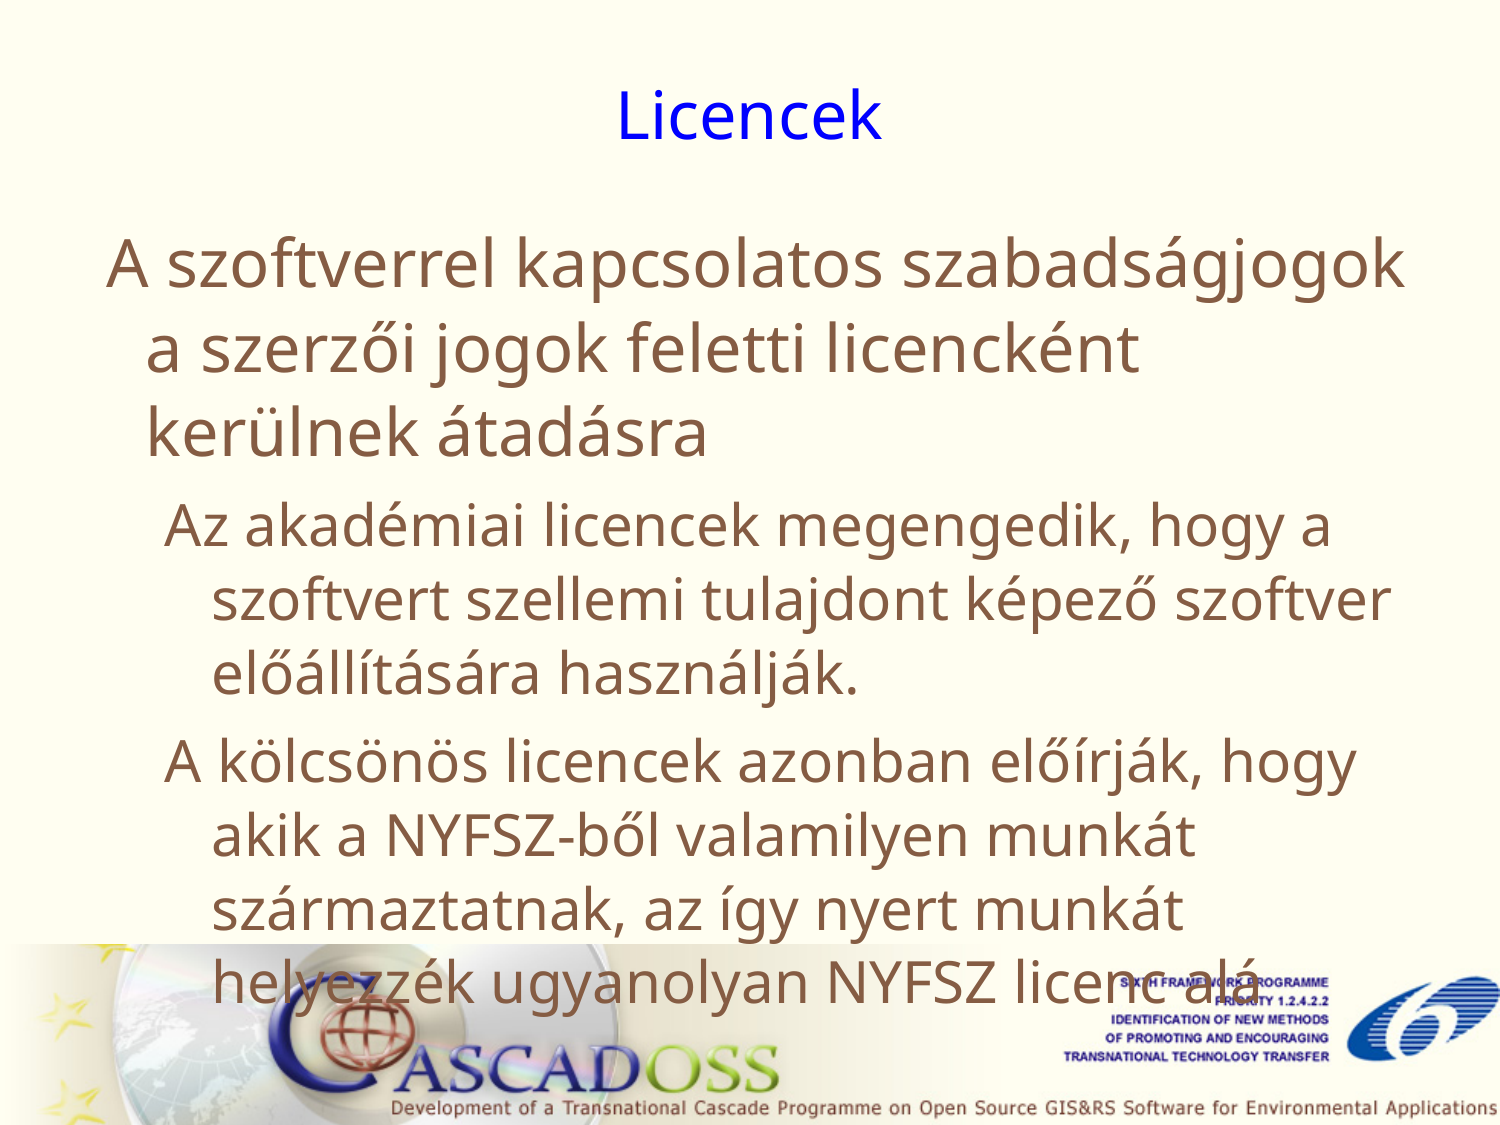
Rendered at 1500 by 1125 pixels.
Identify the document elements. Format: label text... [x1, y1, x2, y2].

picture [0, 944, 1500, 1125]
list A szoftverrel kapcsolatos szabadságjogok a szerzői jogok feletti licencként kerülnek átadásra Az akadémiai licencek megengedik, hogy a szoftvert szellemi tulajdont képező szoftver előállítására használják. A kölcsönös licencek azonban előírják, hogy akik a NYFSZ-ből valamilyen munkát származtatnak, az így nyert munkát helyezzék ugyanolyan NYFSZ licenc alá [74, 208, 1425, 951]
title Licencek [74, 13, 1425, 208]
